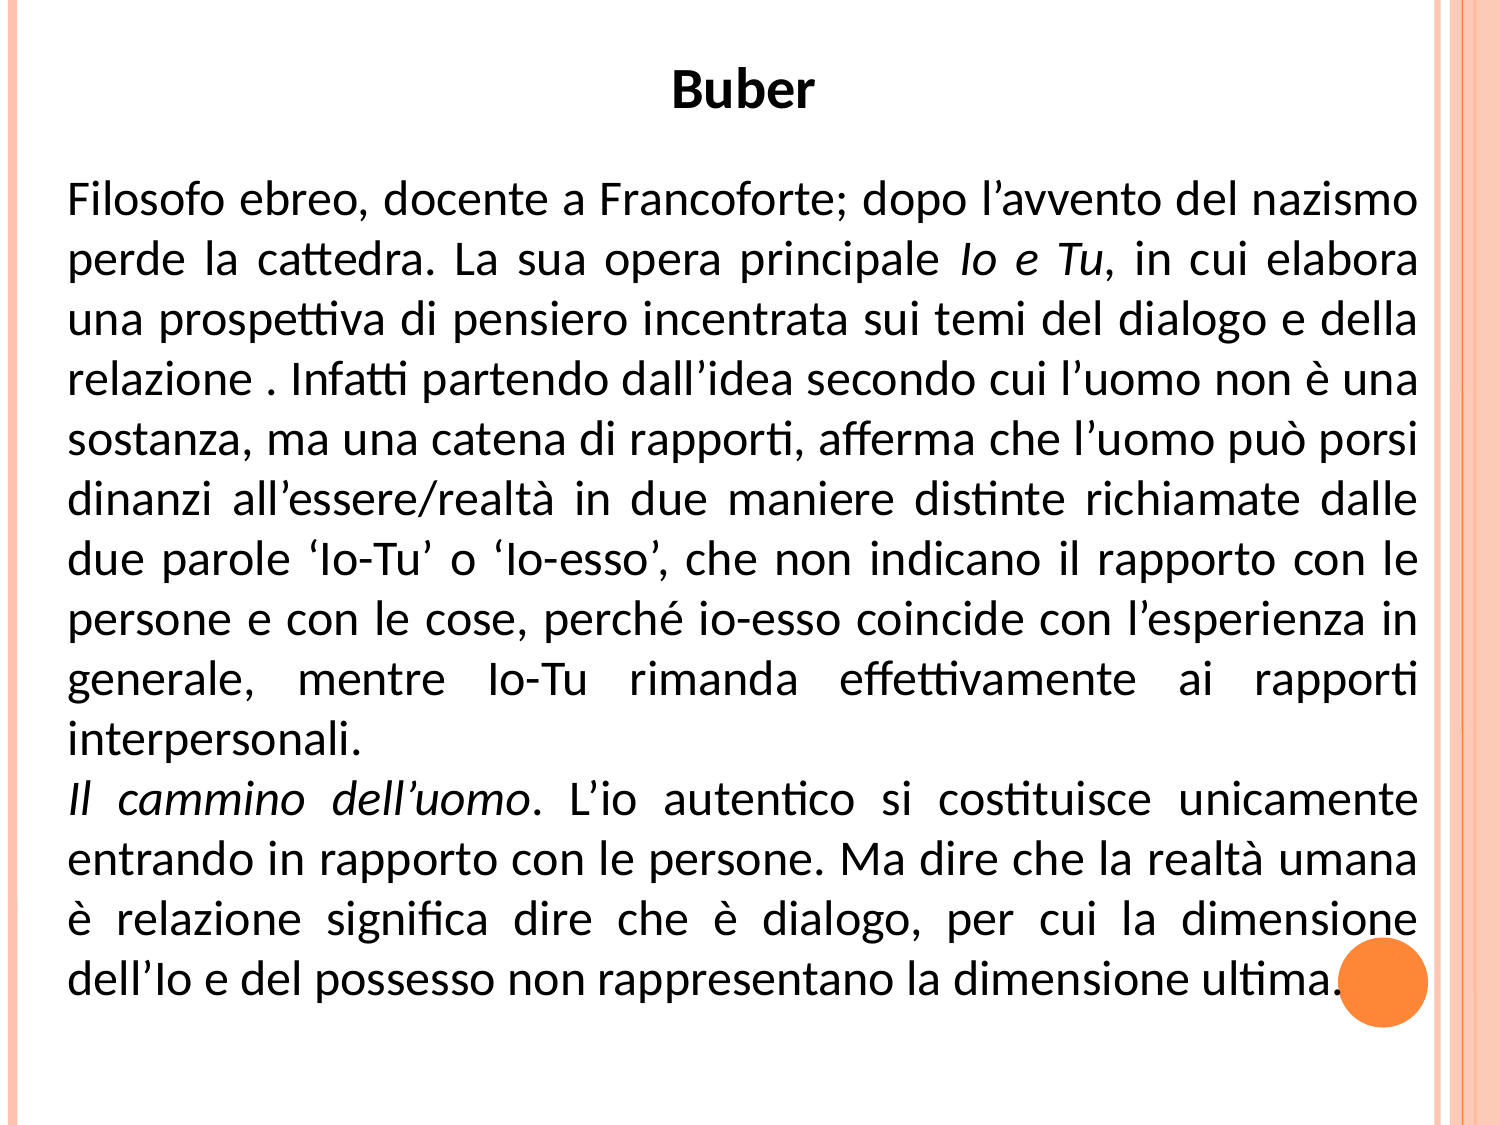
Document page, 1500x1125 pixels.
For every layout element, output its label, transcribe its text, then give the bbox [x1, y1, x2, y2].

text_box Buber Filosofo ebreo, docente a Francoforte; dopo l’avvento del nazismo perde la cattedra. La sua opera principale Io e Tu, in cui elabora una prospettiva di pensiero incentrata sui temi del dialogo e della relazione . Infatti partendo dall’idea secondo cui l’uomo non è una sostanza, ma una catena di rapporti, afferma che l’uomo può porsi dinanzi all’essere/realtà in due maniere distinte richiamate dalle due parole ‘Io-Tu’ o ‘Io-esso’, che non indicano il rapporto con le persone e con le cose, perché io-esso coincide con l’esperienza in generale, mentre Io-Tu rimanda effettivamente ai rapporti interpersonali. Il cammino dell’uomo. L’io autentico si costituisce unicamente entrando in rapporto con le persone. Ma dire che la realtà umana è relazione significa dire che è dialogo, per cui la dimensione dell’Io e del possesso non rappresentano la dimensione ultima. [52, 42, 1435, 1023]
